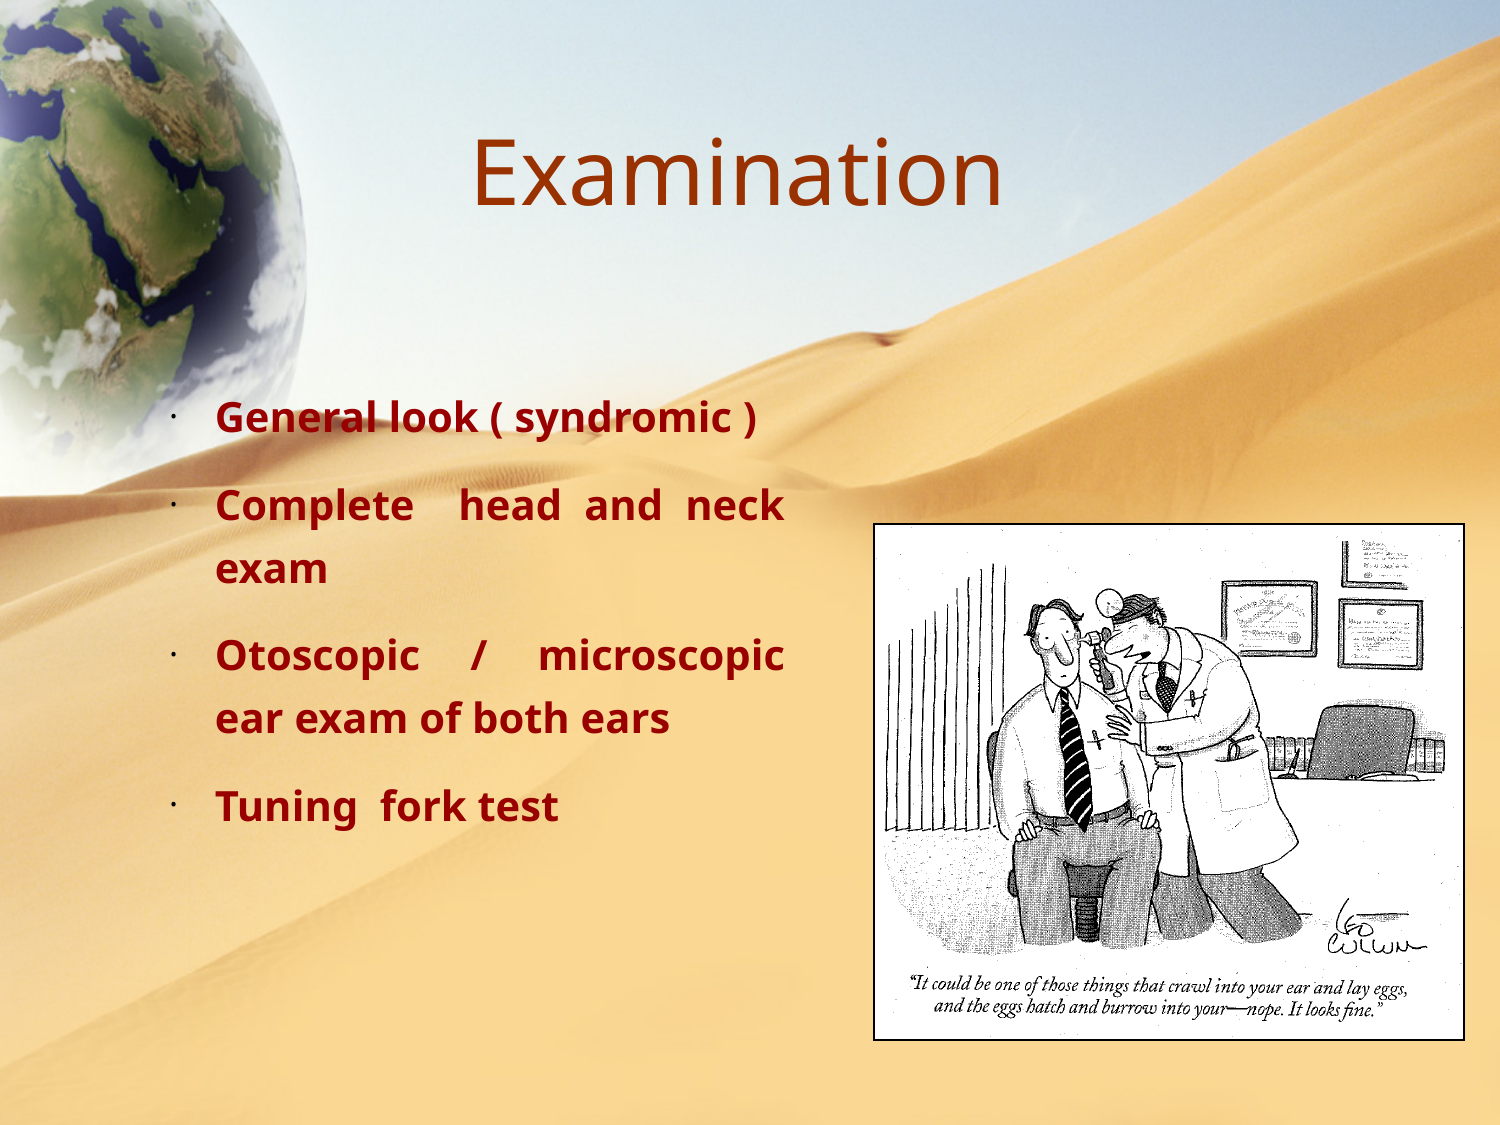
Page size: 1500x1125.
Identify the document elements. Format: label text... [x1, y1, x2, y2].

text_box General look ( syndromic ) Complete head and neck exam Otoscopic / microscopic ear exam of both ears Tuning fork test [155, 375, 801, 1038]
picture [0, 0, 1500, 1125]
text_box Examination [112, 99, 1388, 288]
